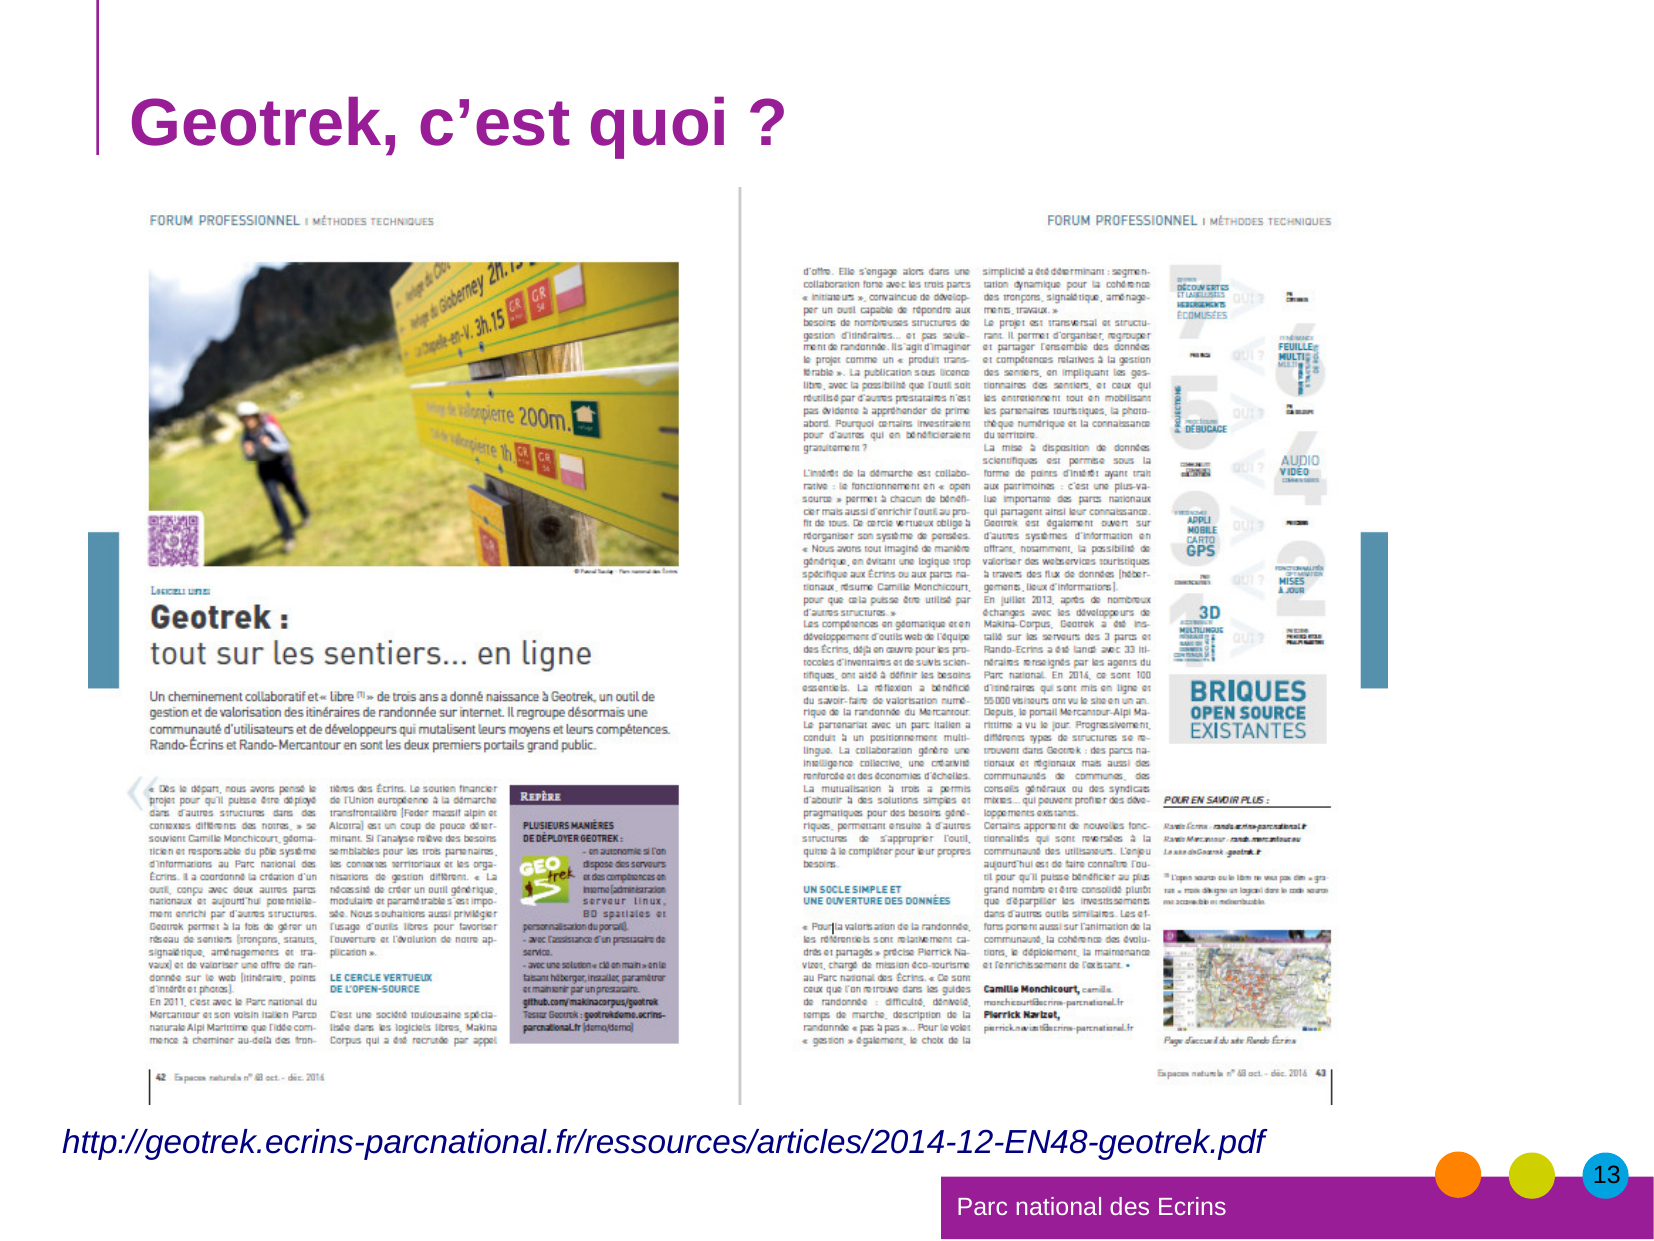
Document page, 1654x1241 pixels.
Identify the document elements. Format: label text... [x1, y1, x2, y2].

picture [88, 187, 1388, 1105]
title Geotrek, c’est quoi ? [129, 11, 1619, 160]
text_box http://geotrek.ecrins-parcnational.fr/ressources/articles/2014-12-EN48-geotrek.pdf [47, 1116, 1442, 1174]
